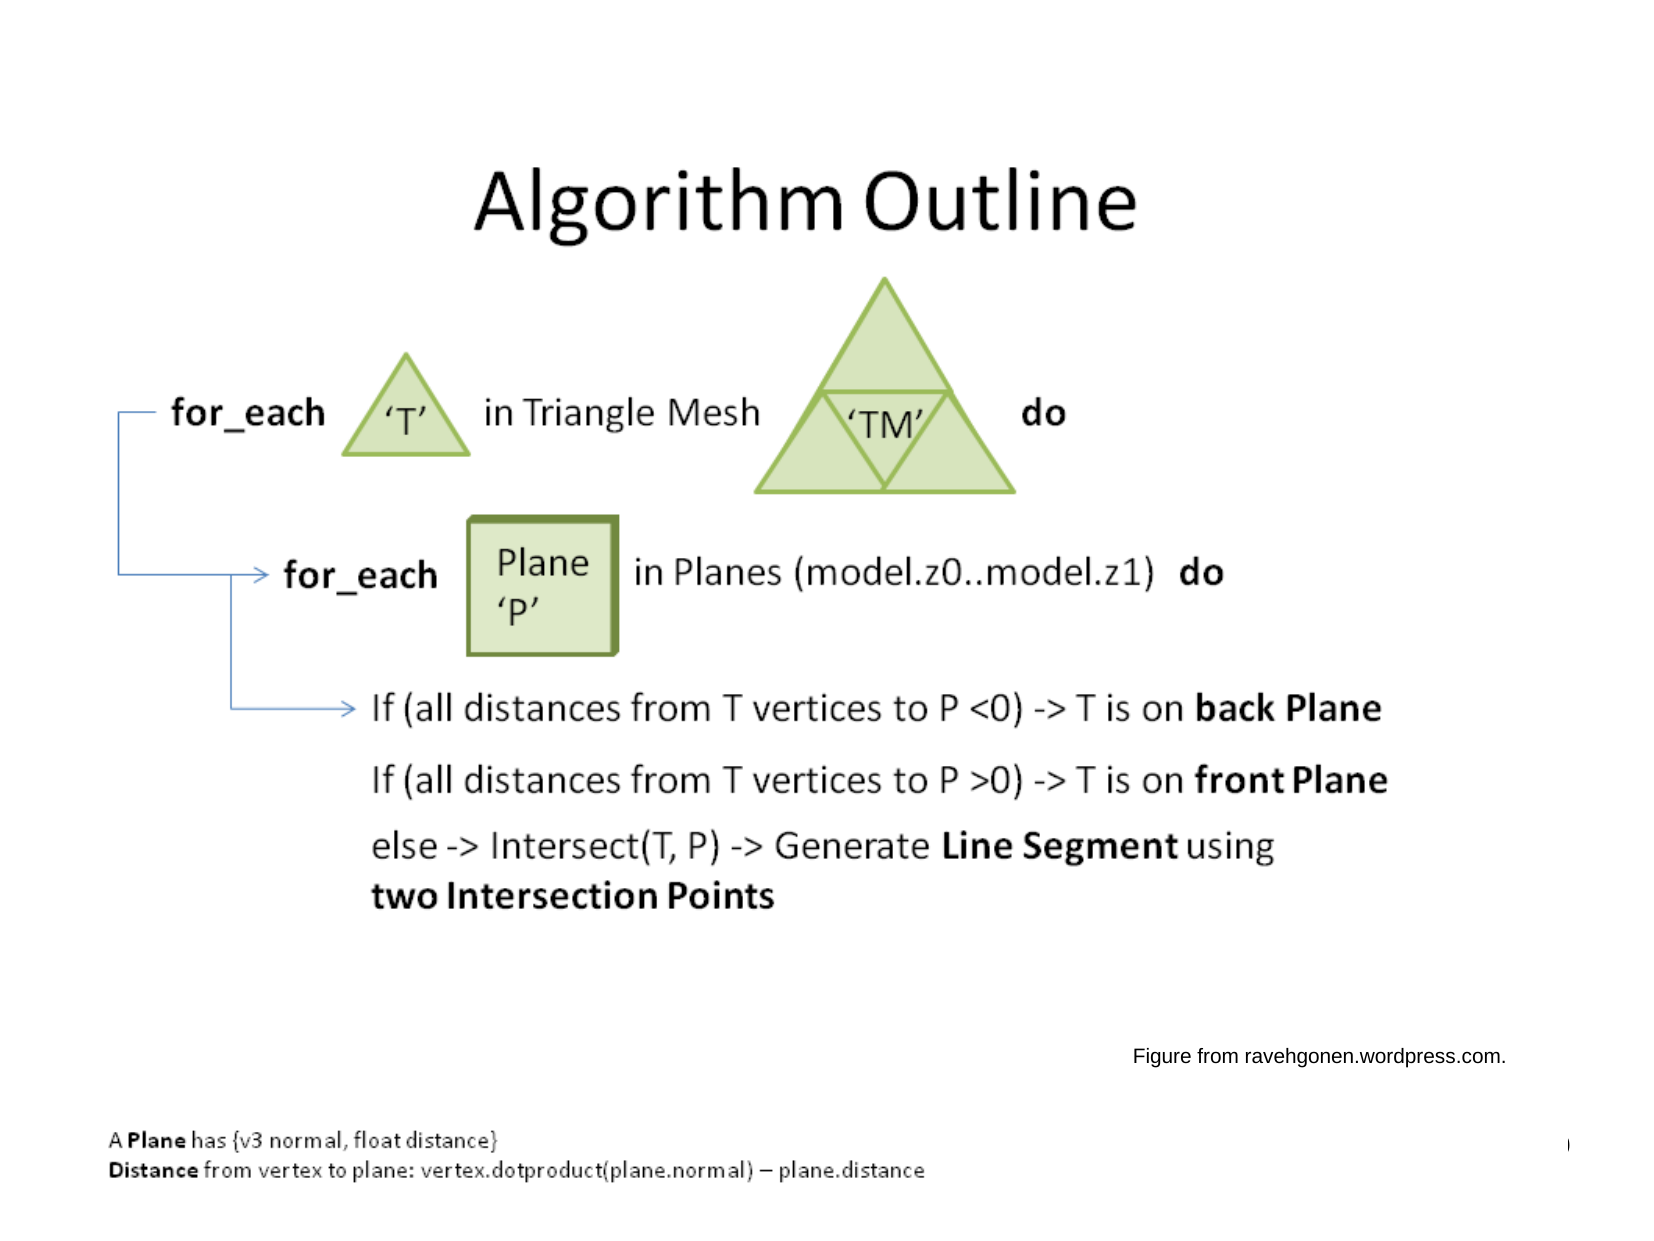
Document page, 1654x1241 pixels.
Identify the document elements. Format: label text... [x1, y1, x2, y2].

picture [68, 91, 1568, 1217]
text_box Figure from ravehgonen.wordpress.com. [1118, 1036, 1579, 1076]
